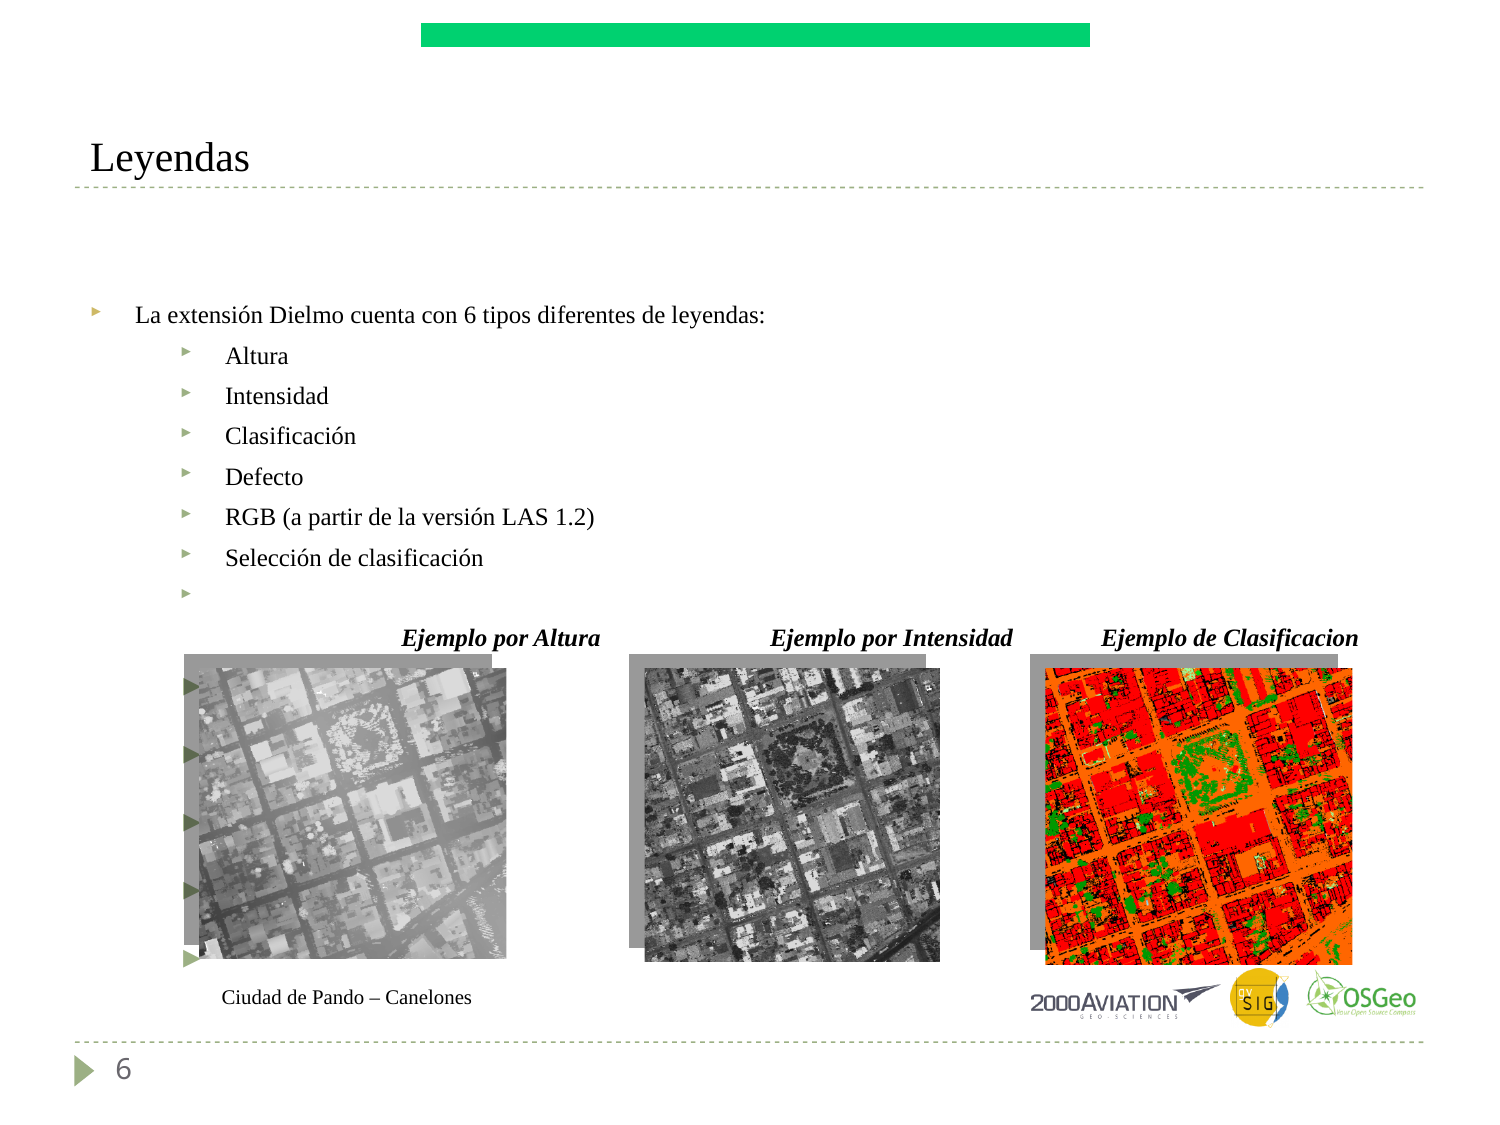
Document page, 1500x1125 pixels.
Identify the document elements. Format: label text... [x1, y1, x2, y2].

picture [421, 23, 1090, 47]
picture [1303, 967, 1418, 1019]
picture [1031, 984, 1221, 1020]
text_box Ciudad de Pando – Canelones [206, 975, 514, 1017]
picture [1230, 968, 1289, 1028]
picture [644, 668, 940, 962]
picture [199, 668, 507, 959]
picture [1045, 668, 1353, 965]
list La extensión Dielmo cuenta con 6 tipos diferentes de leyendas: Altura Intensidad Clasificación Defecto RGB (a partir de la versión LAS 1.2) Selección de clasificación Ejemplo por Altura Ejemplo por Intensidad Ejemplo de Clasificacion [75, 291, 1426, 1102]
text_box 6 [100, 1042, 426, 1103]
title Leyendas [75, 24, 1426, 188]
